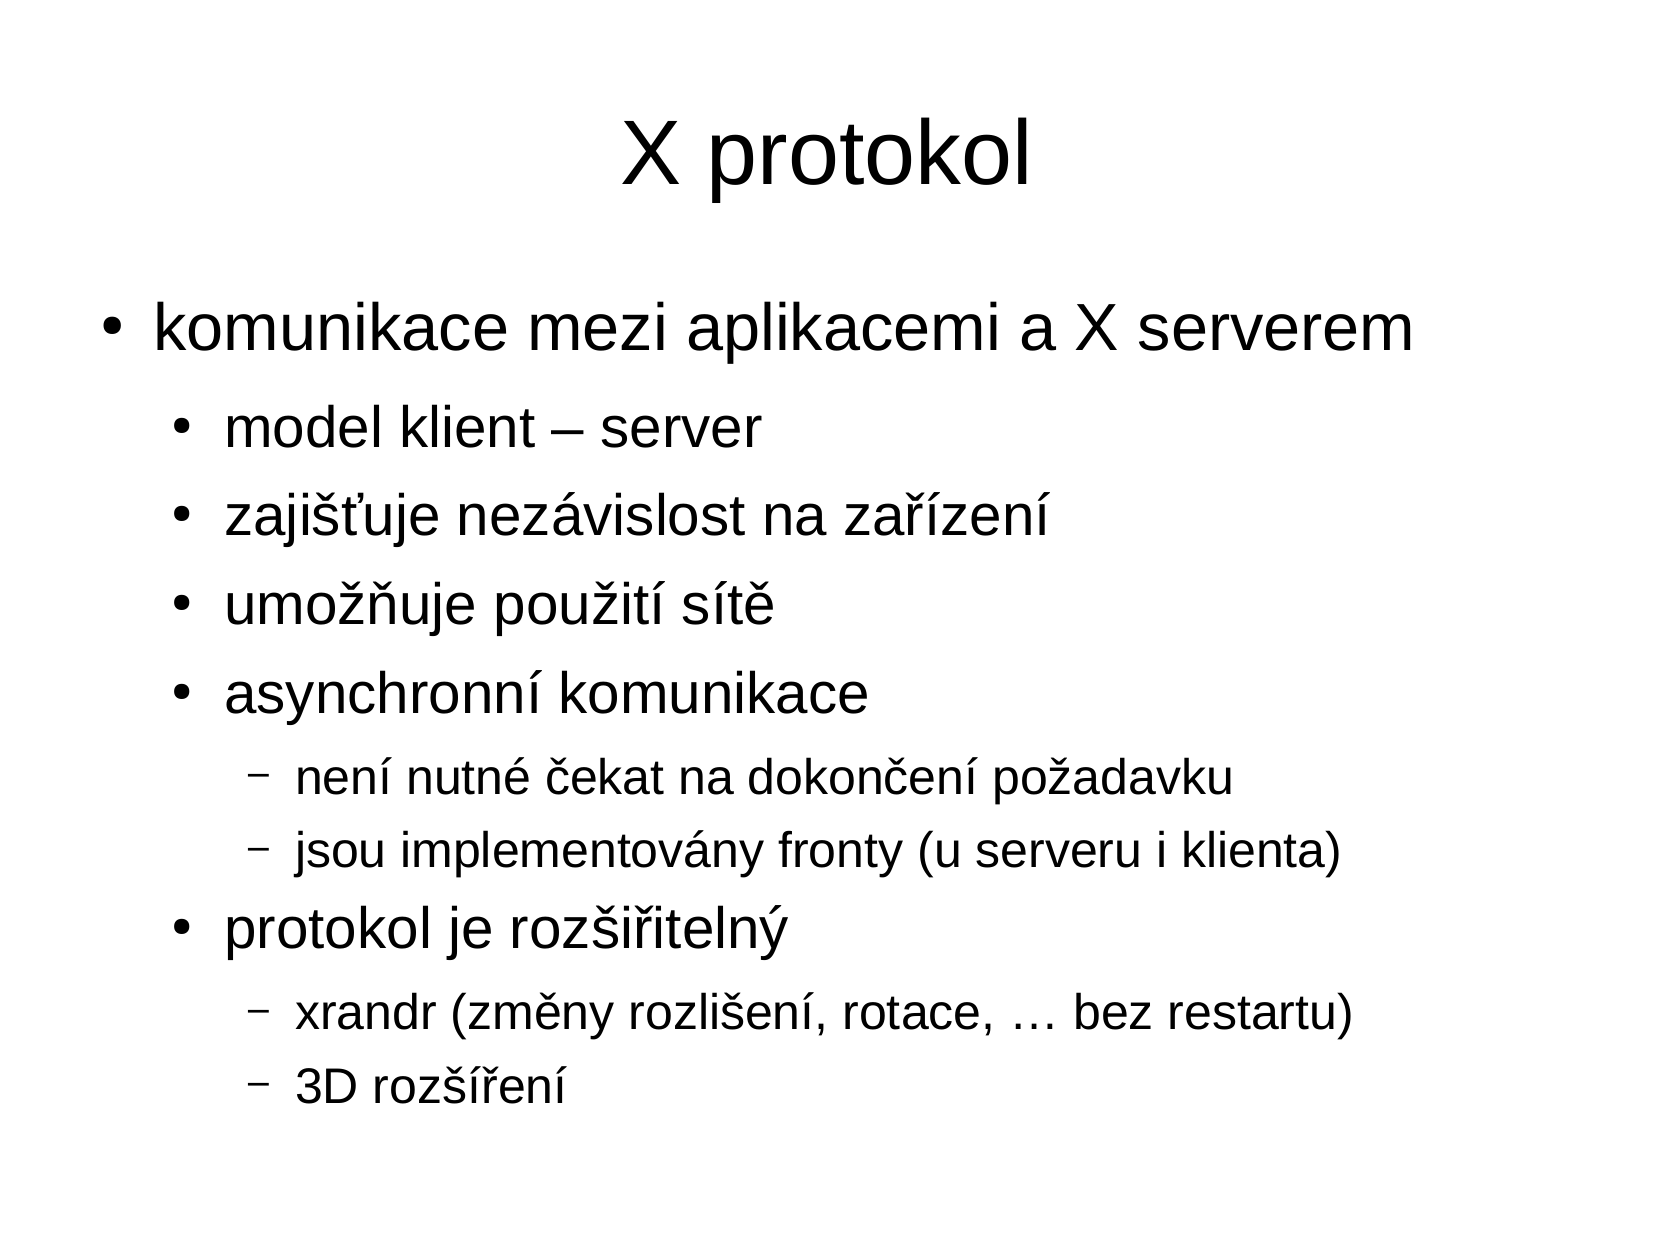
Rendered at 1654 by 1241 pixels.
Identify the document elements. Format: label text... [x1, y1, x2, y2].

title X protokol [82, 56, 1571, 250]
list komunikace mezi aplikacemi a X serverem model klient – server zajišťuje nezávislost na zařízení umožňuje použití sítě asynchronní komunikace není nutné čekat na dokončení požadavku jsou implementovány fronty (u serveru i klienta) protokol je rozšiřitelný xrandr (změny rozlišení, rotace, … bez restartu) 3D rozšíření [82, 290, 1571, 1114]
